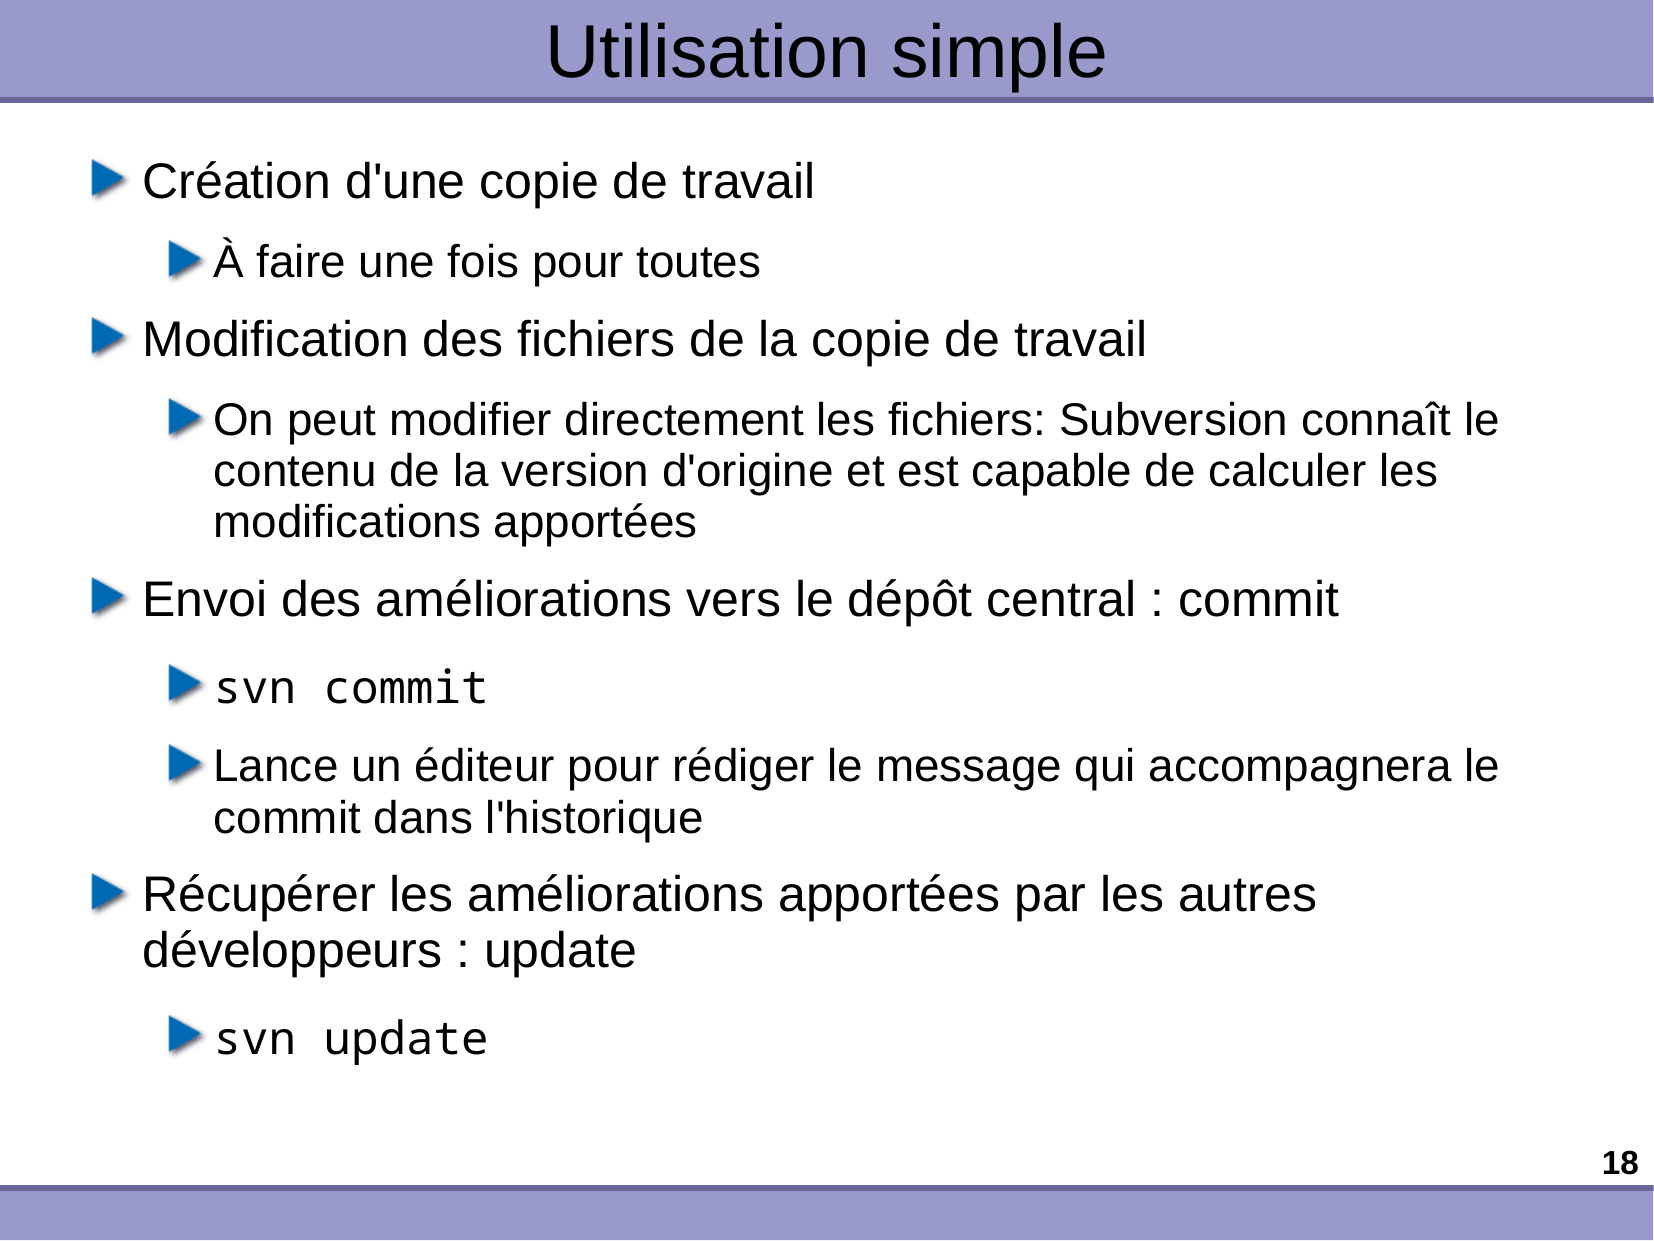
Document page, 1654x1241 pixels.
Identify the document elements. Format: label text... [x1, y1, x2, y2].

list Création d'une copie de travail À faire une fois pour toutes Modification des fichiers de la copie de travail On peut modifier directement les fichiers: Subversion connaît le contenu de la version d'origine et est capable de calculer les modifications apportées Envoi des améliorations vers le dépôt central : commit svn commit Lance un éditeur pour rédiger le message qui accompagnera le commit dans l'historique Récupérer les améliorations apportées par les autres développeurs : update svn update [71, 152, 1595, 1115]
title Utilisation simple [0, 4, 1654, 98]
